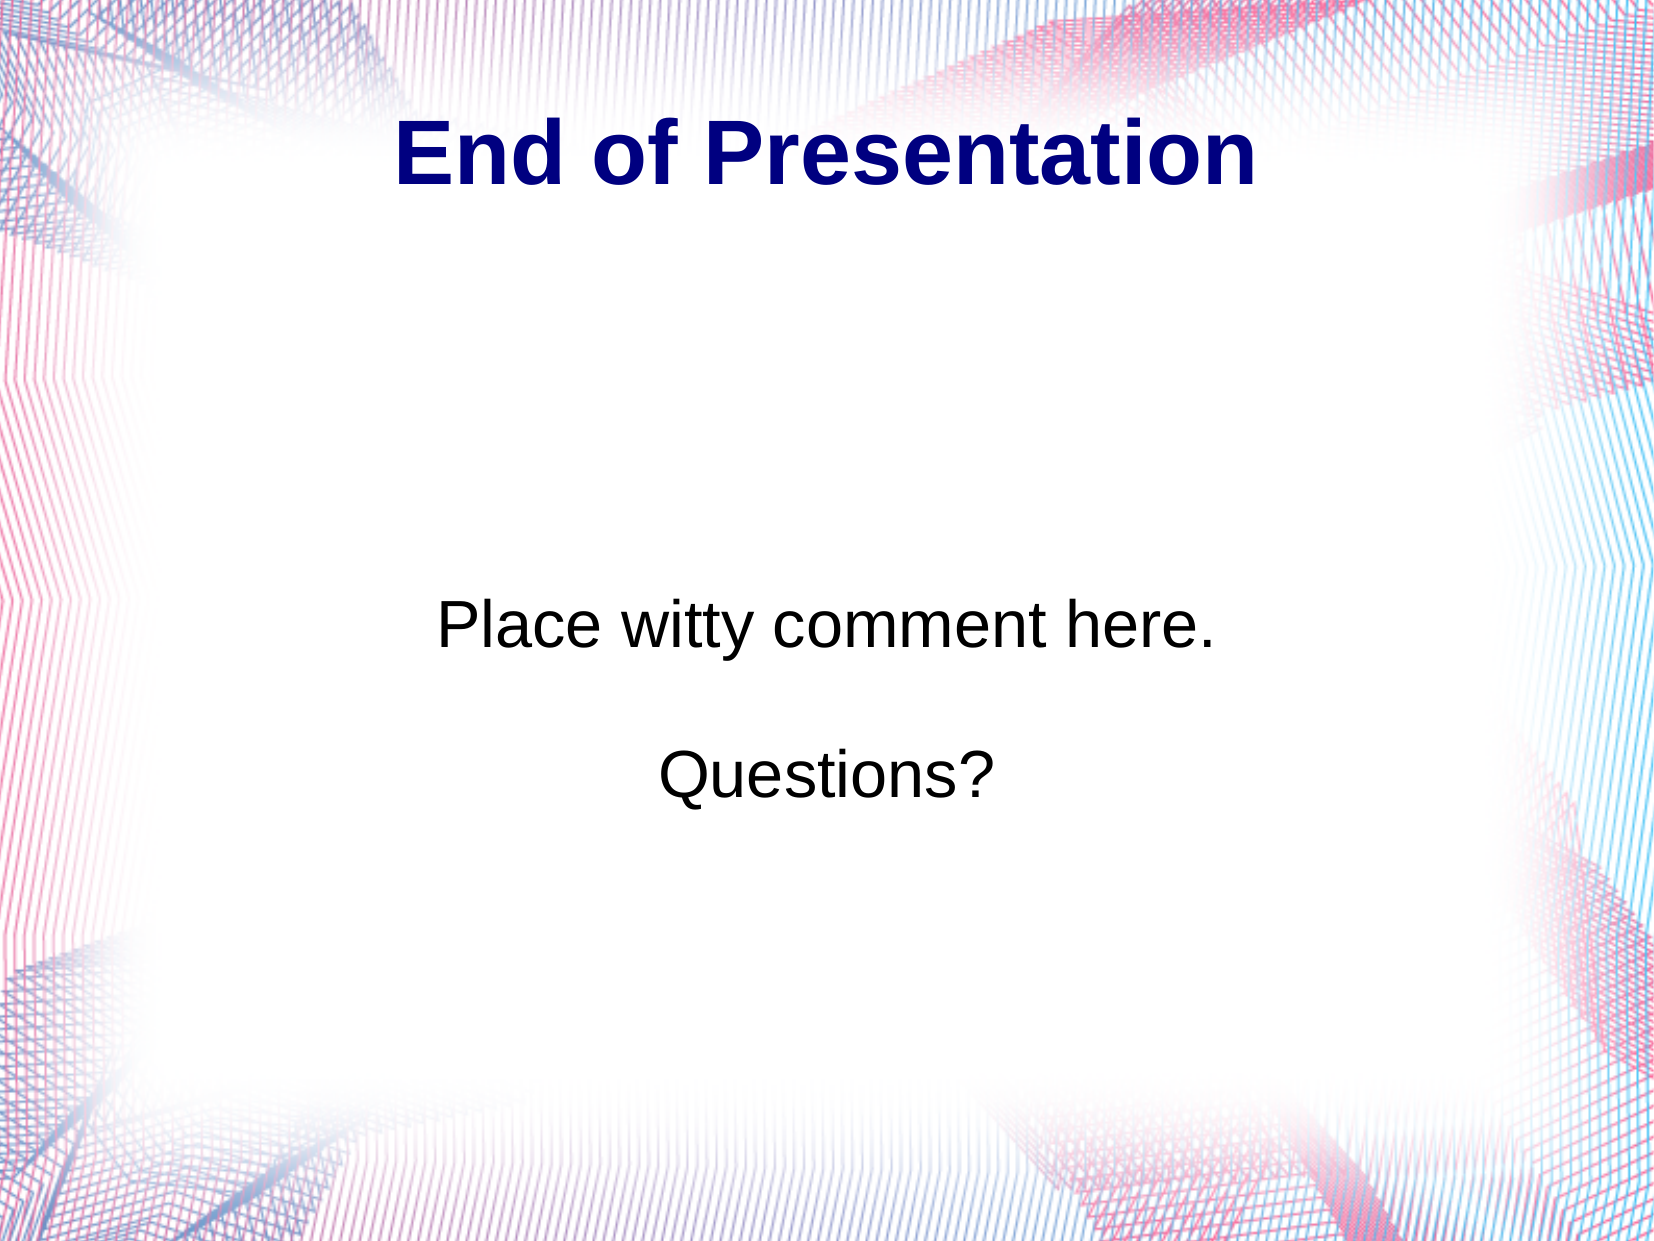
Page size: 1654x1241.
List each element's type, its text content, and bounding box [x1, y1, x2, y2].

picture [0, 0, 1654, 1241]
title End of Presentation [82, 49, 1571, 257]
subtitle Place witty comment here. Questions? [82, 290, 1571, 1109]
